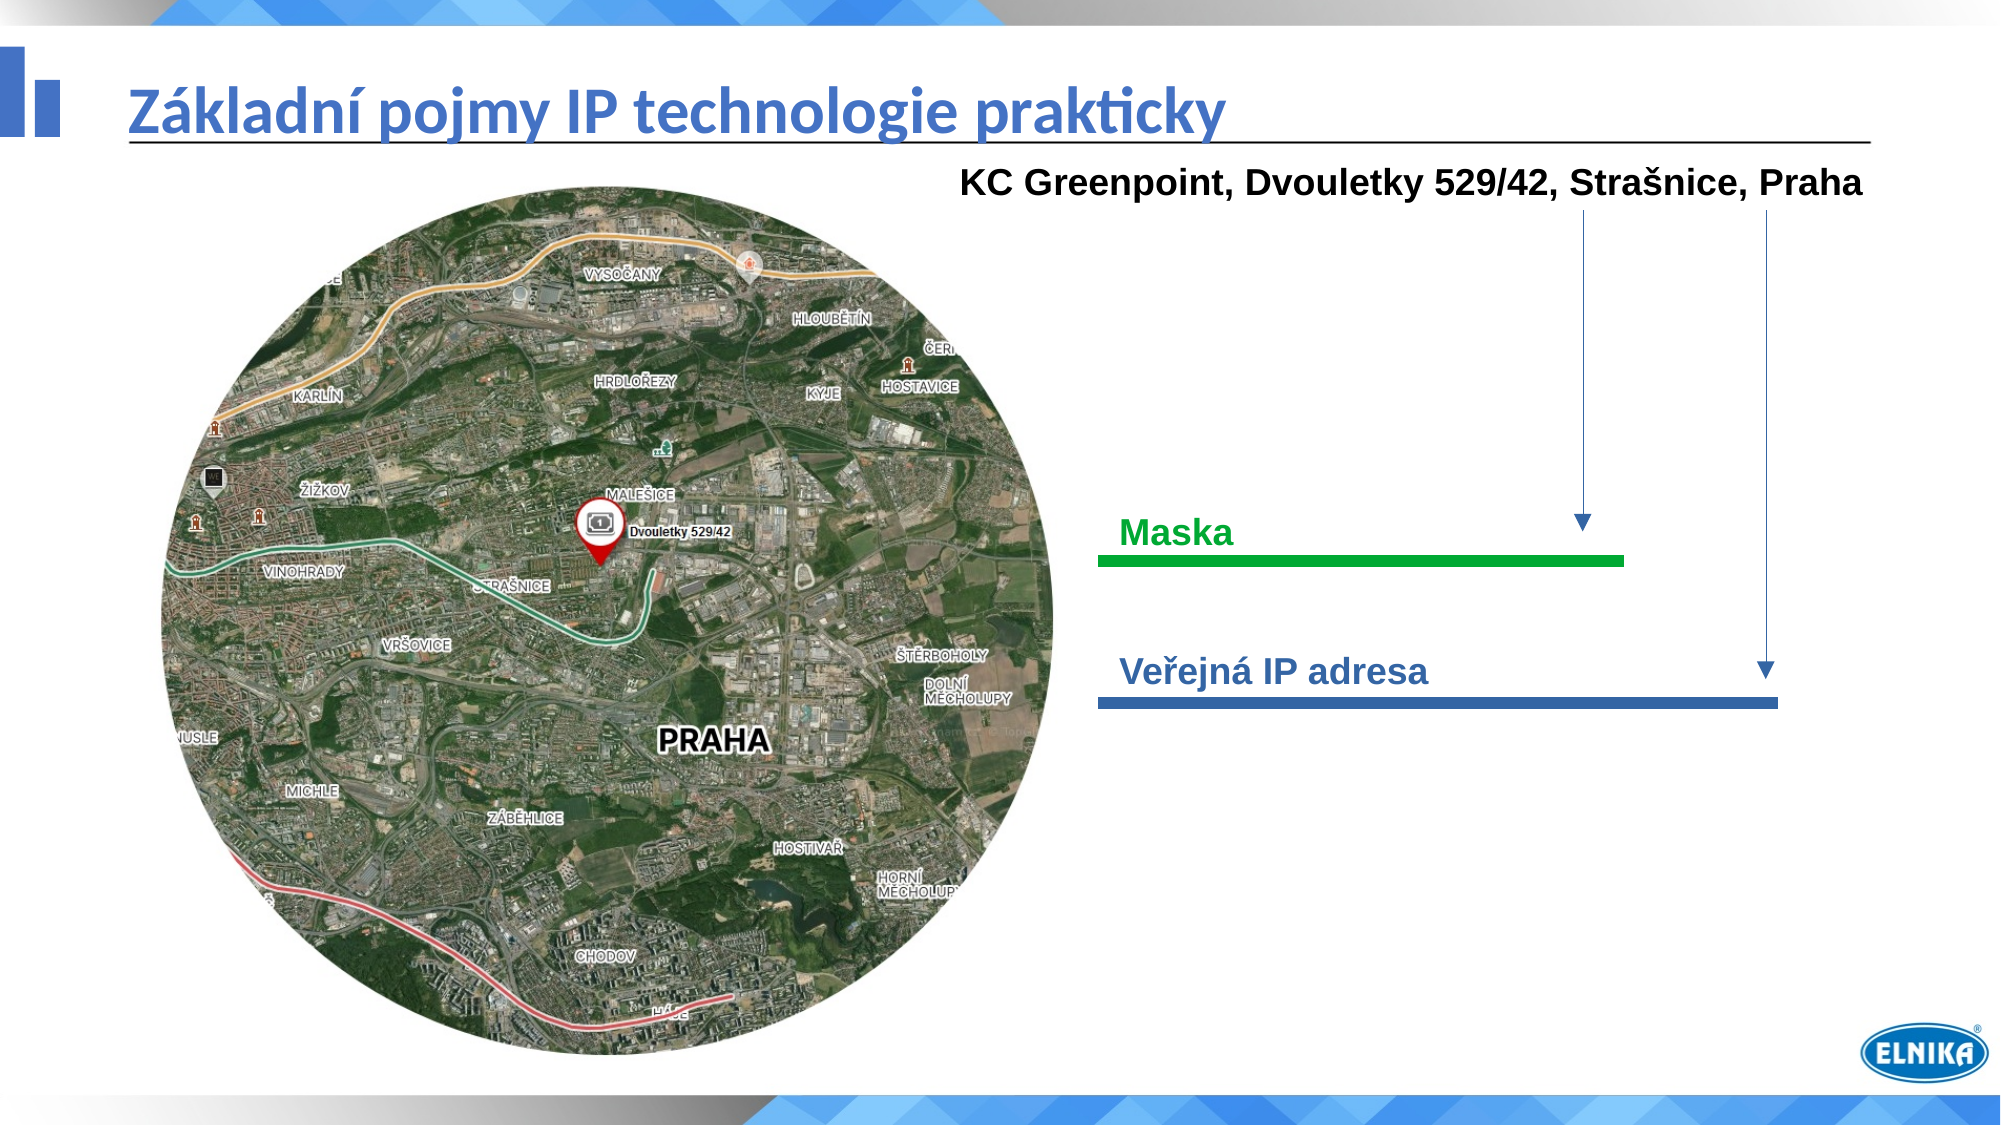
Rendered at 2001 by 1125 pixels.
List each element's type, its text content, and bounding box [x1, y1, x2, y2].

text_box Základní pojmy IP technologie prakticky [78, 58, 1270, 154]
text_box KC Greenpoint, Dvouletky 529/42, Strašnice, Praha [944, 153, 1920, 211]
text_box Veřejná IP adresa [1104, 643, 1577, 701]
picture [0, 0, 2001, 1125]
text_box Maska [1104, 504, 1459, 555]
